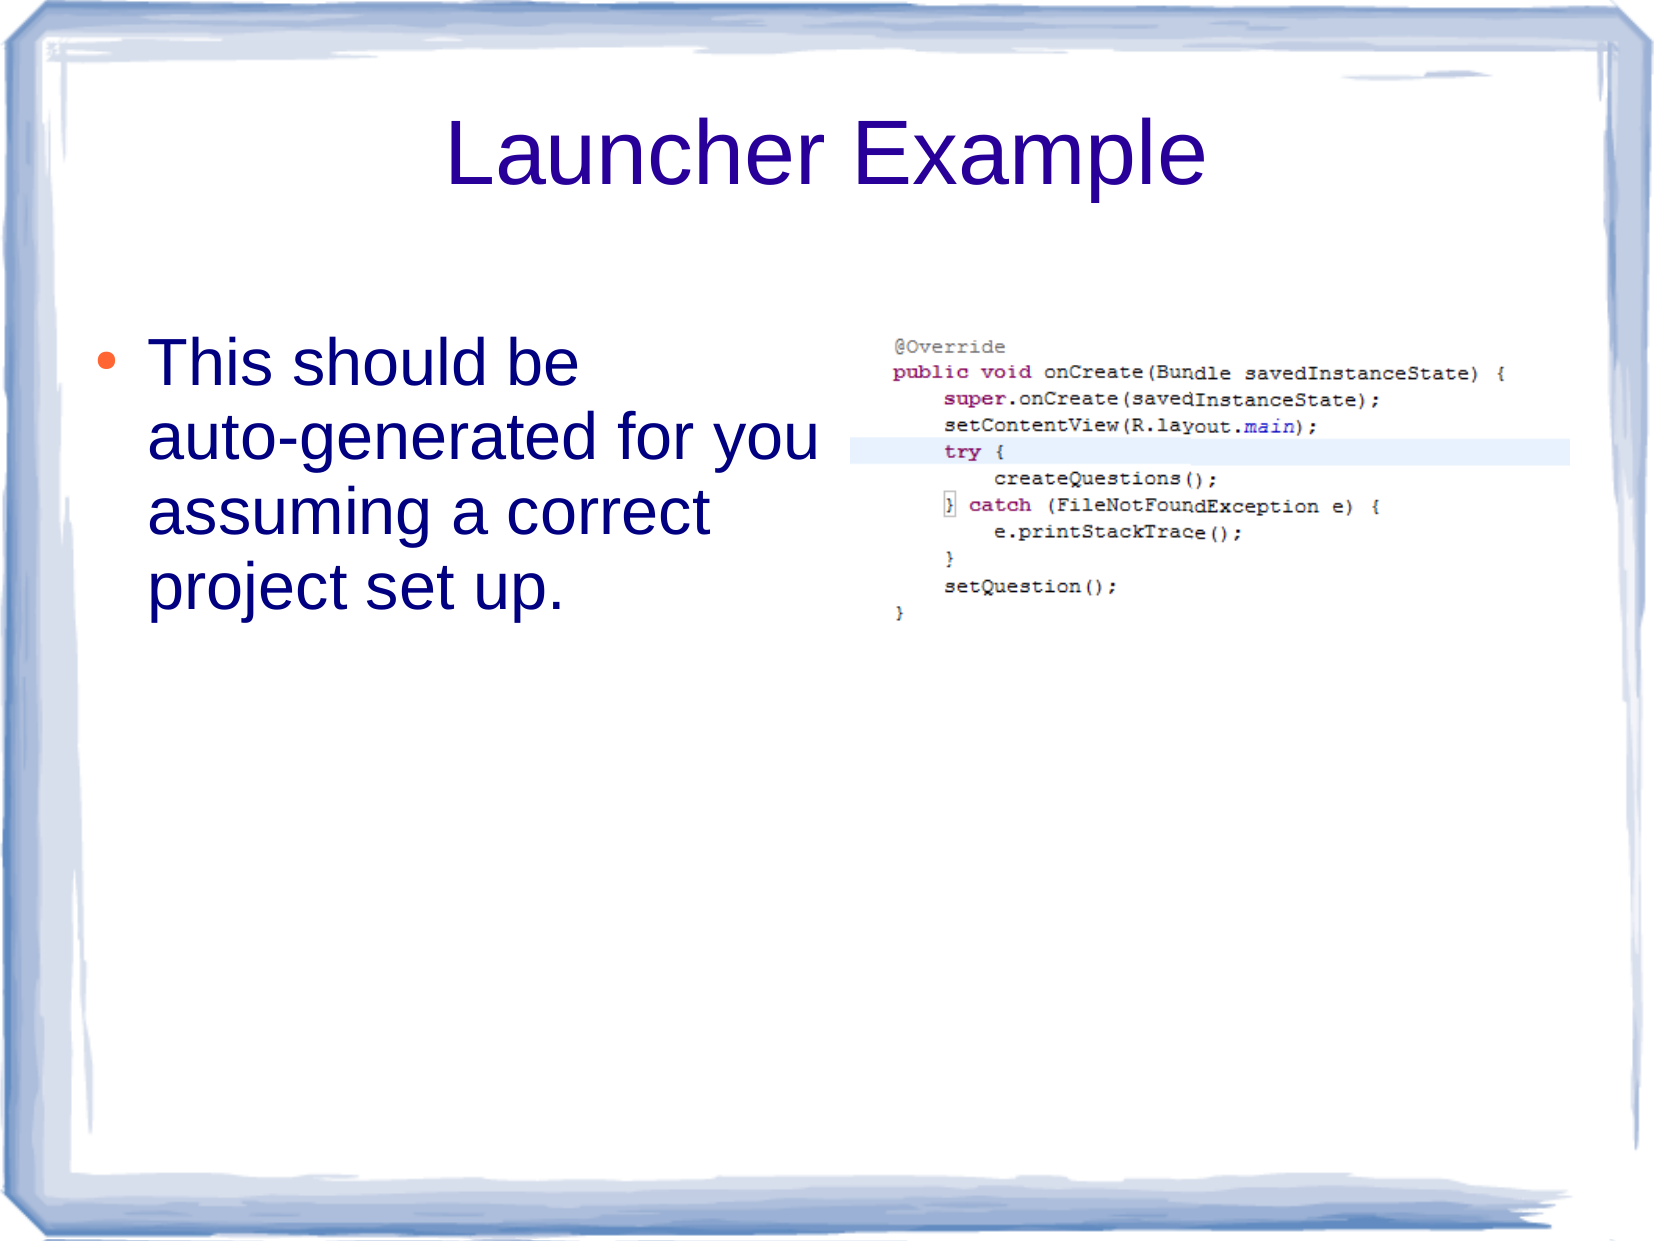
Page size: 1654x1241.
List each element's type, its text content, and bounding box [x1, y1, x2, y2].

list This should be auto-generated for you assuming a correct project set up. [76, 324, 824, 990]
picture [0, 0, 1654, 1241]
title Launcher Example [82, 56, 1571, 250]
